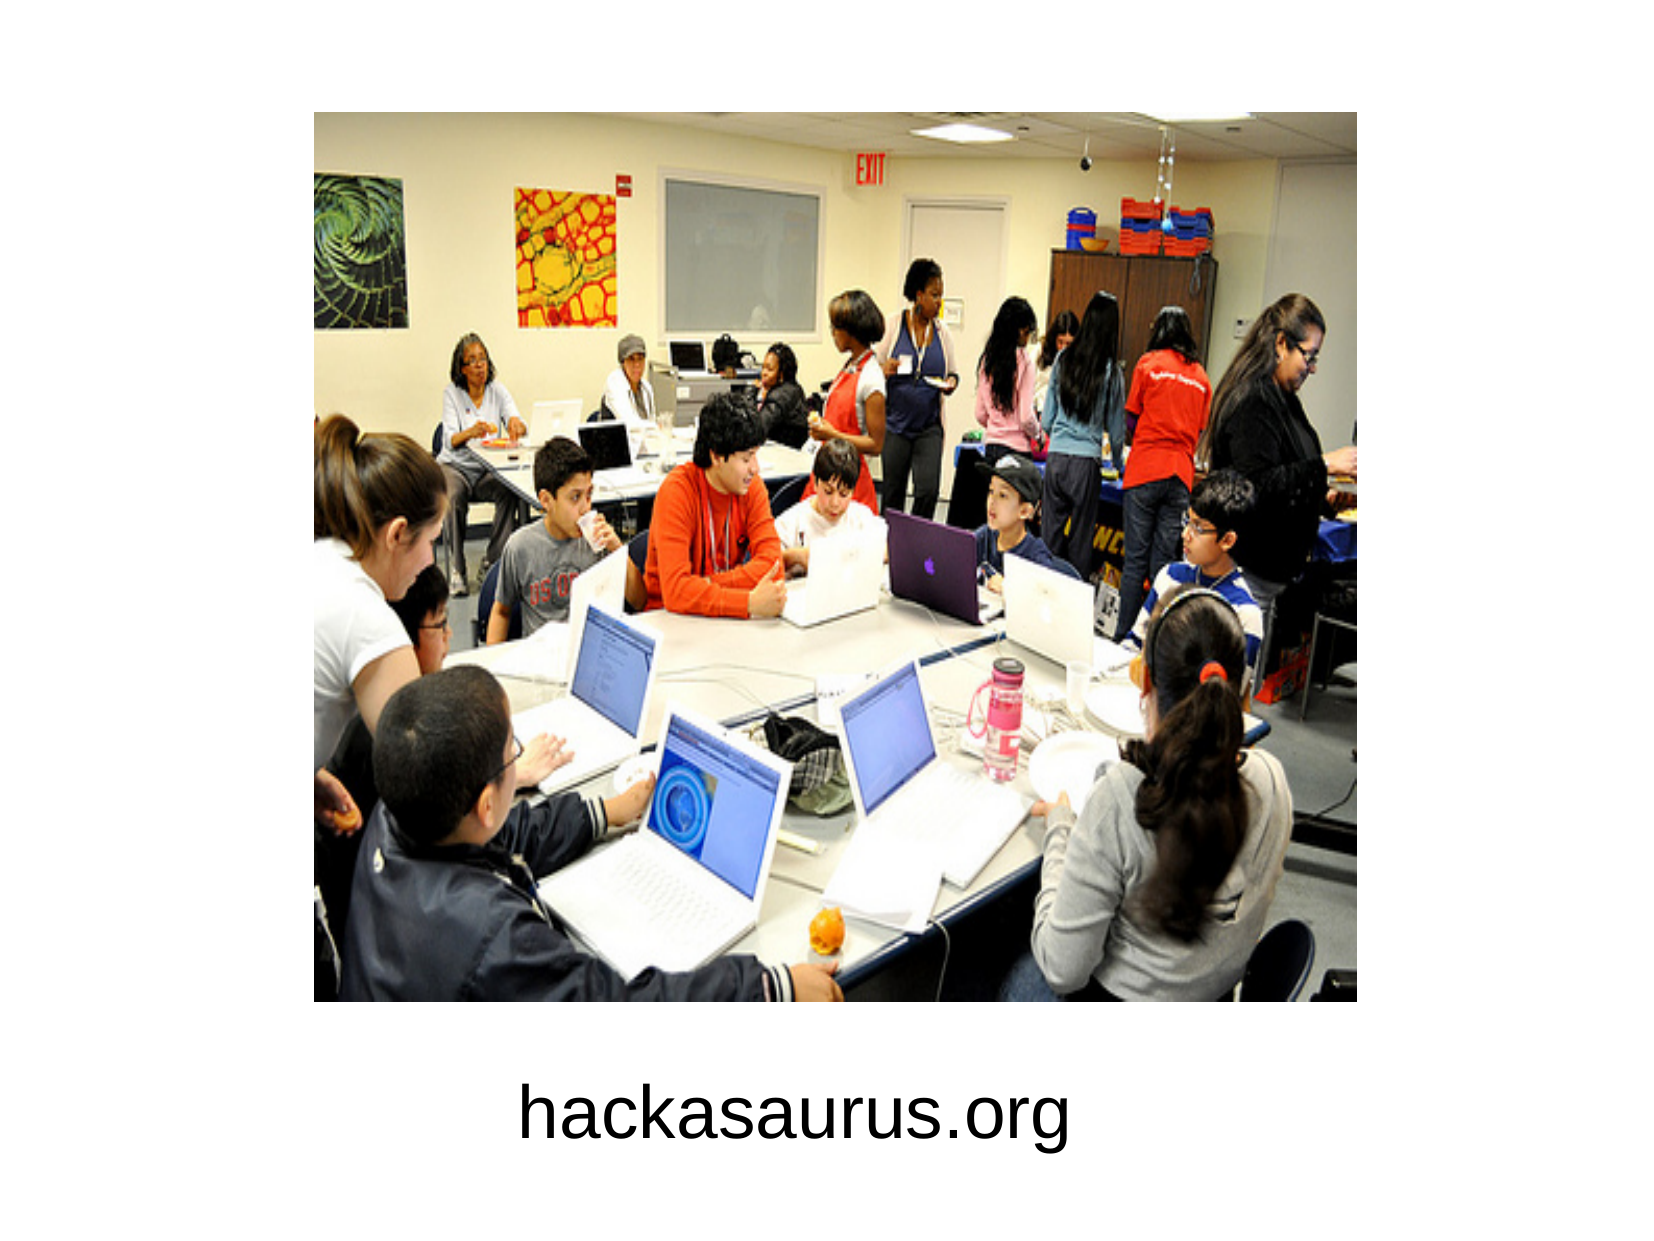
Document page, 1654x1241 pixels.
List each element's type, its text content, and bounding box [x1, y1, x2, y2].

text_box hackasaurus.org [503, 1063, 1088, 1163]
picture [314, 112, 1357, 1003]
